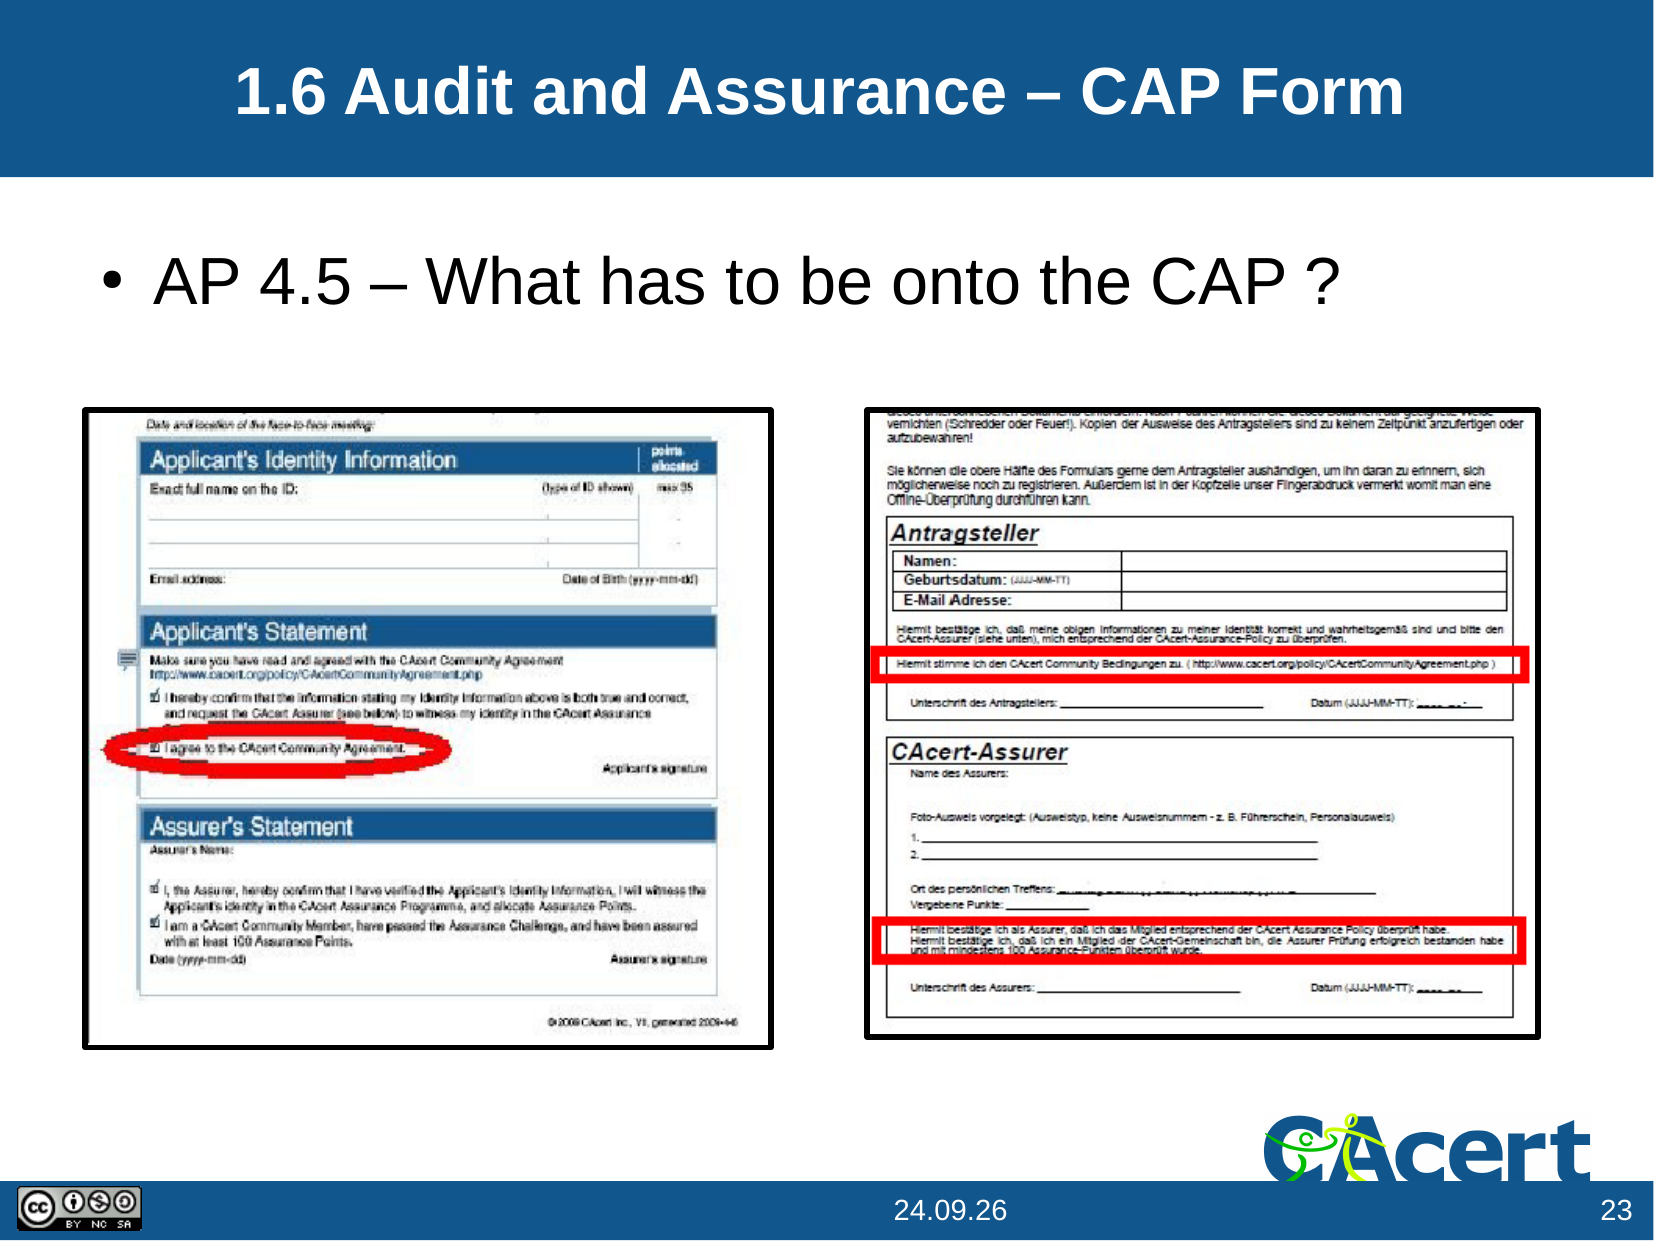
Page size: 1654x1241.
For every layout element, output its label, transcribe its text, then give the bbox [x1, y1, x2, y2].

picture [88, 413, 768, 1045]
picture [17, 1186, 142, 1231]
picture [1263, 1112, 1591, 1181]
list AP 4.5 – What has to be onto the CAP ? [82, 206, 1625, 1065]
picture [869, 413, 1536, 1034]
title 1.6 Audit and Assurance – CAP Form [76, 17, 1565, 166]
